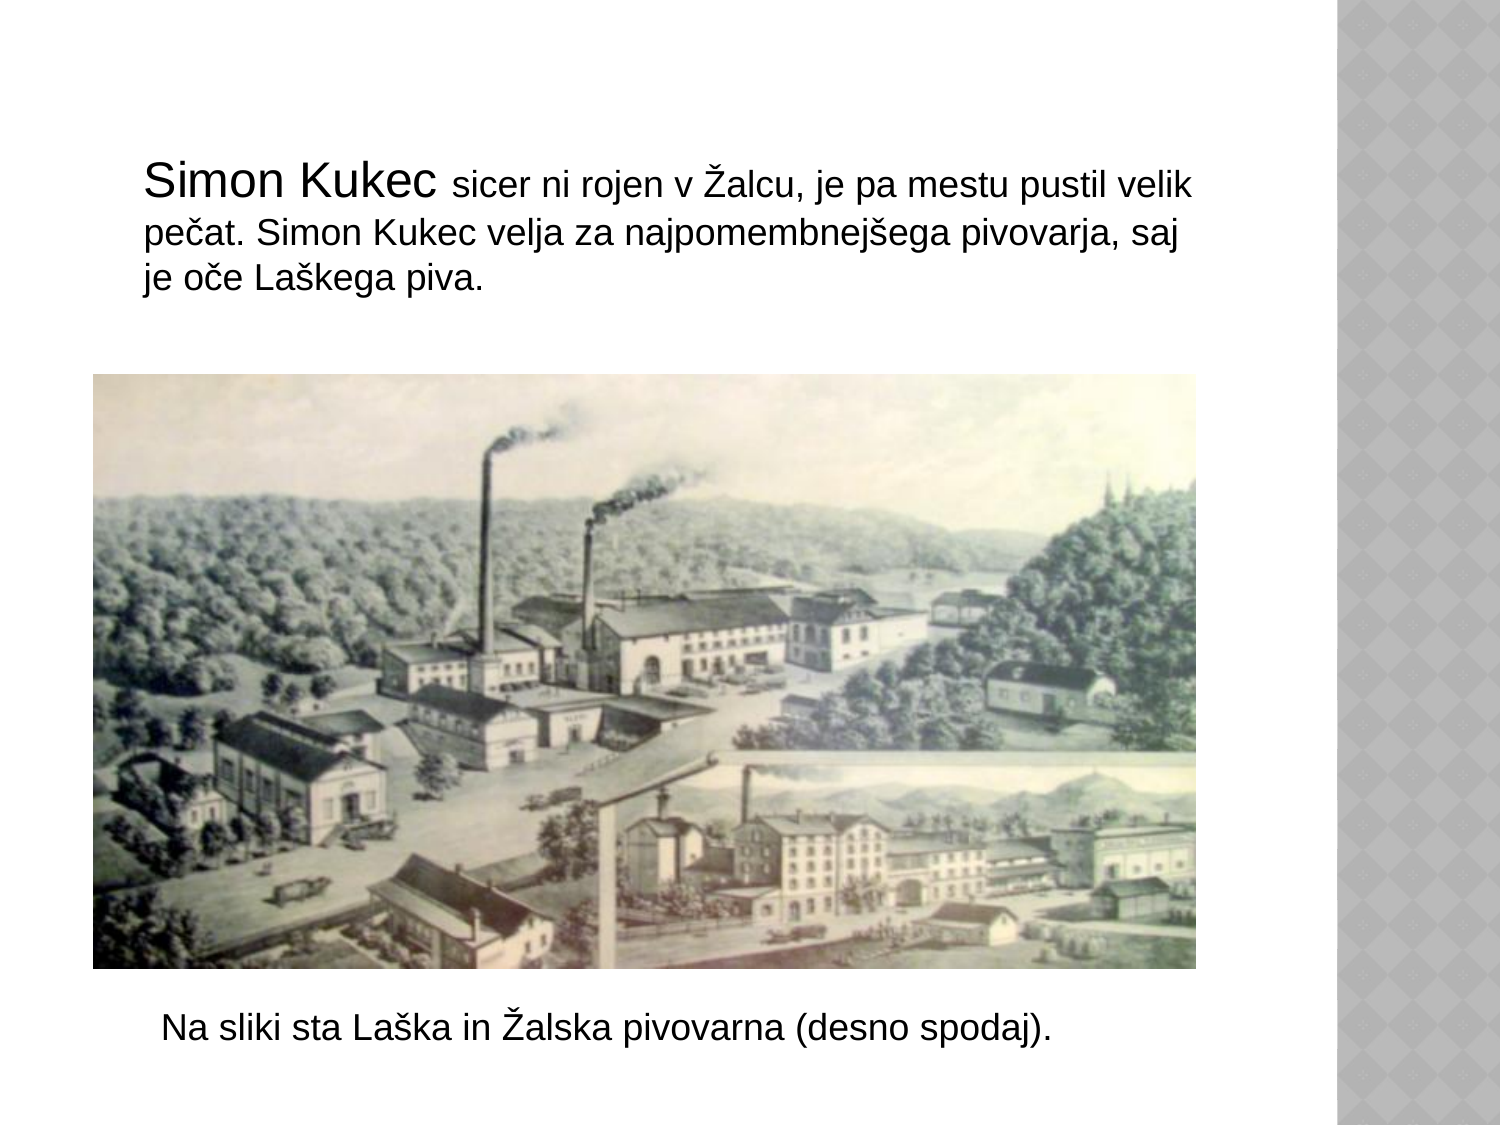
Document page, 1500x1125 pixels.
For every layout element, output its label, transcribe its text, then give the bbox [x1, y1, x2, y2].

text_box Simon Kukec sicer ni rojen v Žalcu, je pa mestu pustil velik pečat. Simon Kukec velja za najpomembnejšega pivovarja, saj je oče Laškega piva. [128, 140, 1231, 306]
picture [93, 374, 1196, 969]
text_box Na sliki sta Laška in Žalska pivovarna (desno spodaj). [145, 996, 1068, 1056]
